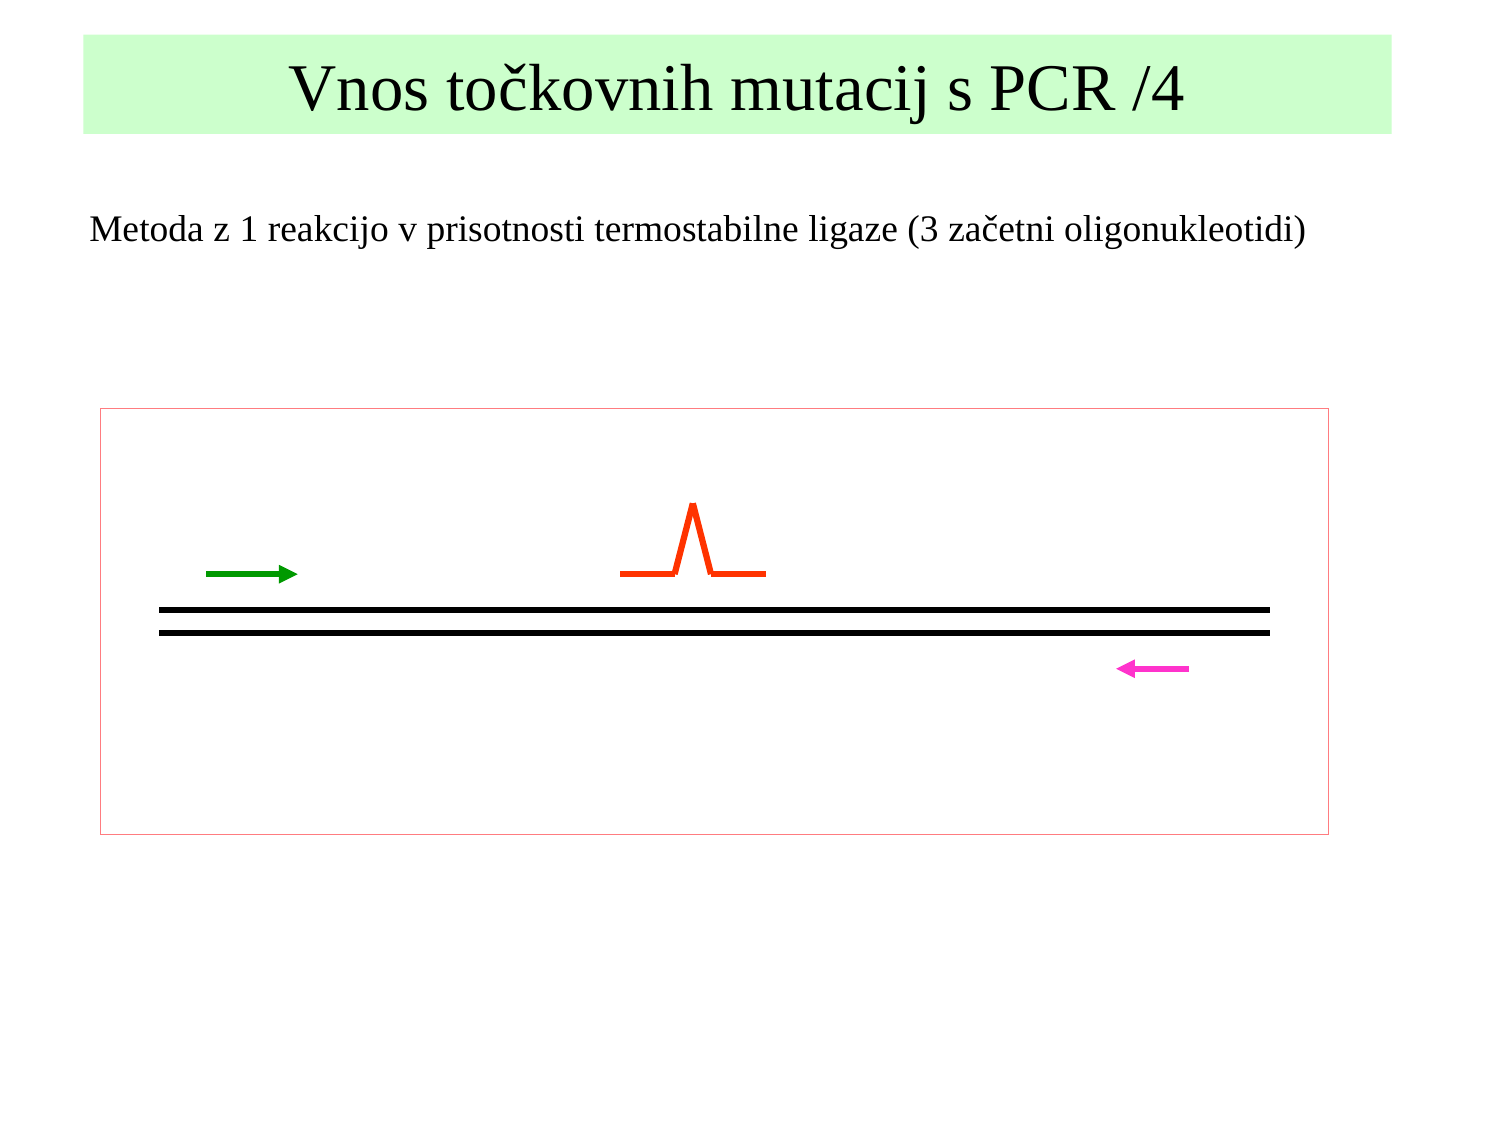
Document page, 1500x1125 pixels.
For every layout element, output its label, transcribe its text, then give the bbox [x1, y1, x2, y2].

title Vnos točkovnih mutacij s PCR /4 [83, 34, 1392, 134]
list Metoda z 1 reakcijo v prisotnosti termostabilne ligaze (3 začetni oligonukleotidi) [64, 196, 1449, 303]
